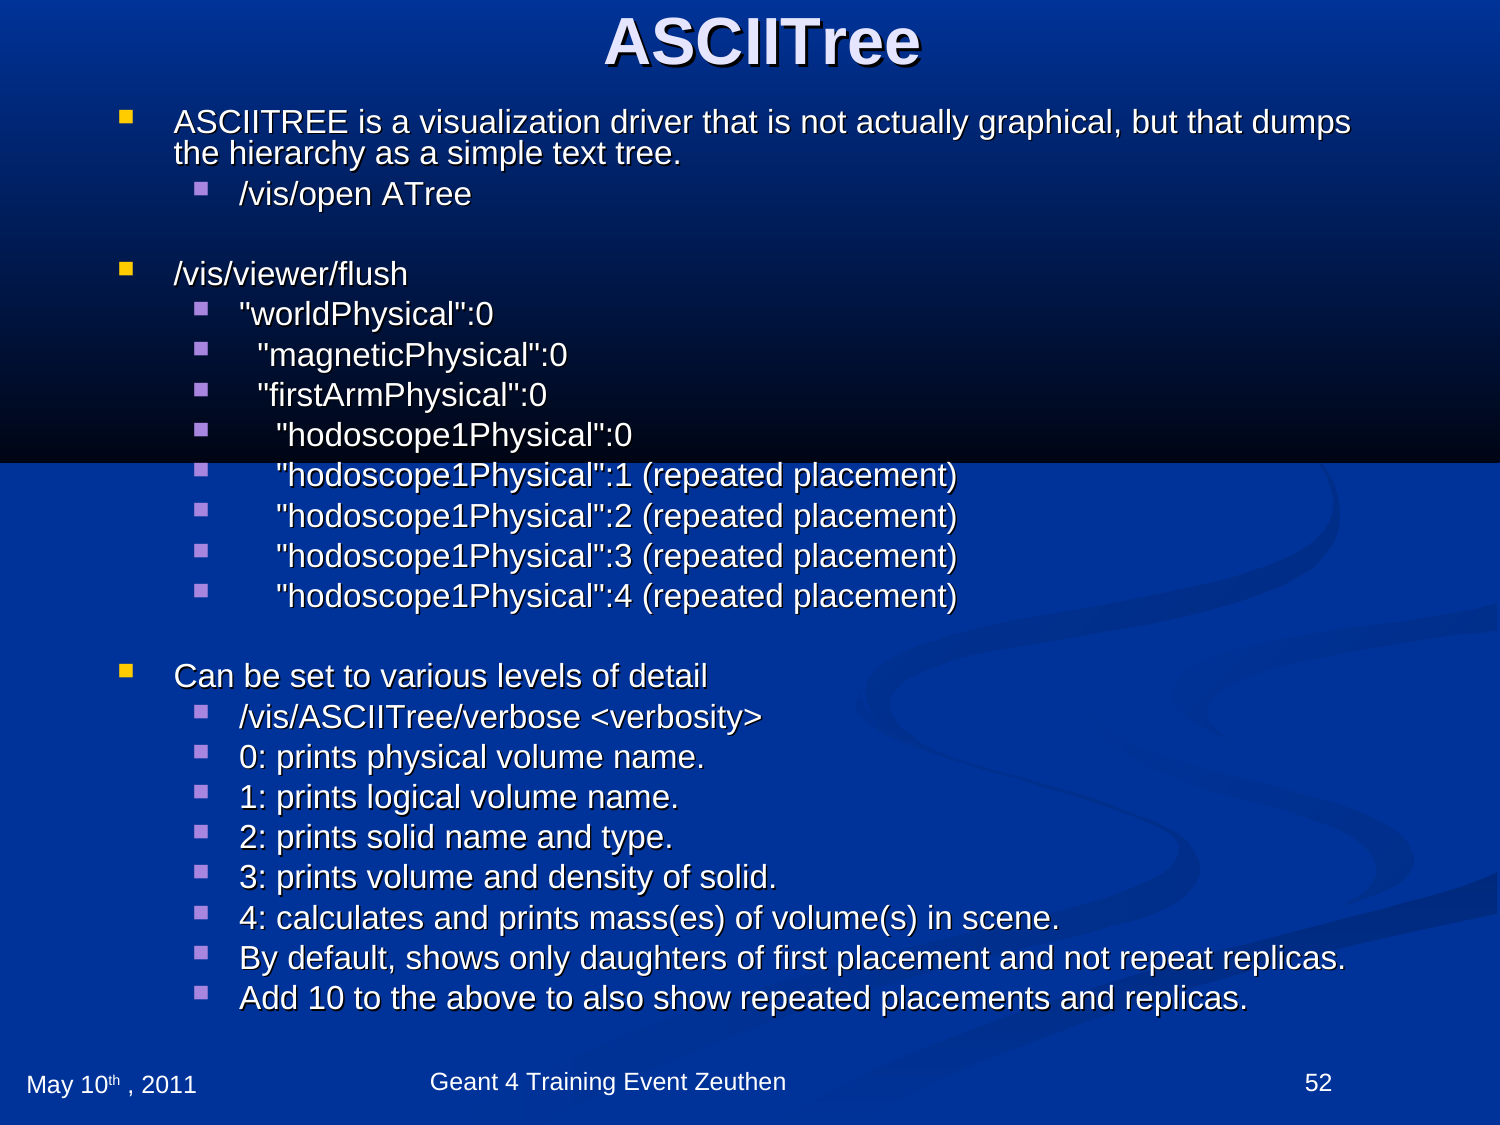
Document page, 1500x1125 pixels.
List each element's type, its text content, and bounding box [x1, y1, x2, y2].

title ASCIITree [50, 0, 1476, 86]
list ASCIITREE is a visualization driver that is not actually graphical, but that dumps the hierarchy as a simple text tree. /vis/open ATree /vis/viewer/flush "worldPhysical":0 "magneticPhysical":0 "firstArmPhysical":0 "hodoscope1Physical":0 "hodoscope1Physical":1 (repeated placement) "hodoscope1Physical":2 (repeated placement) "hodoscope1Physical":3 (repeated placement) "hodoscope1Physical":4 (repeated placement) Can be set to various levels of detail /vis/ASCIITree/verbose <verbosity> 0: prints physical volume name. 1: prints logical volume name. 2: prints solid name and type. 3: prints volume and density of solid. 4: calculates and prints mass(es) of volume(s) in scene. By default, shows only daughters of first placement and not repeat replicas. Add 10 to the above to also show repeated placements and replicas. [102, 99, 1414, 1000]
